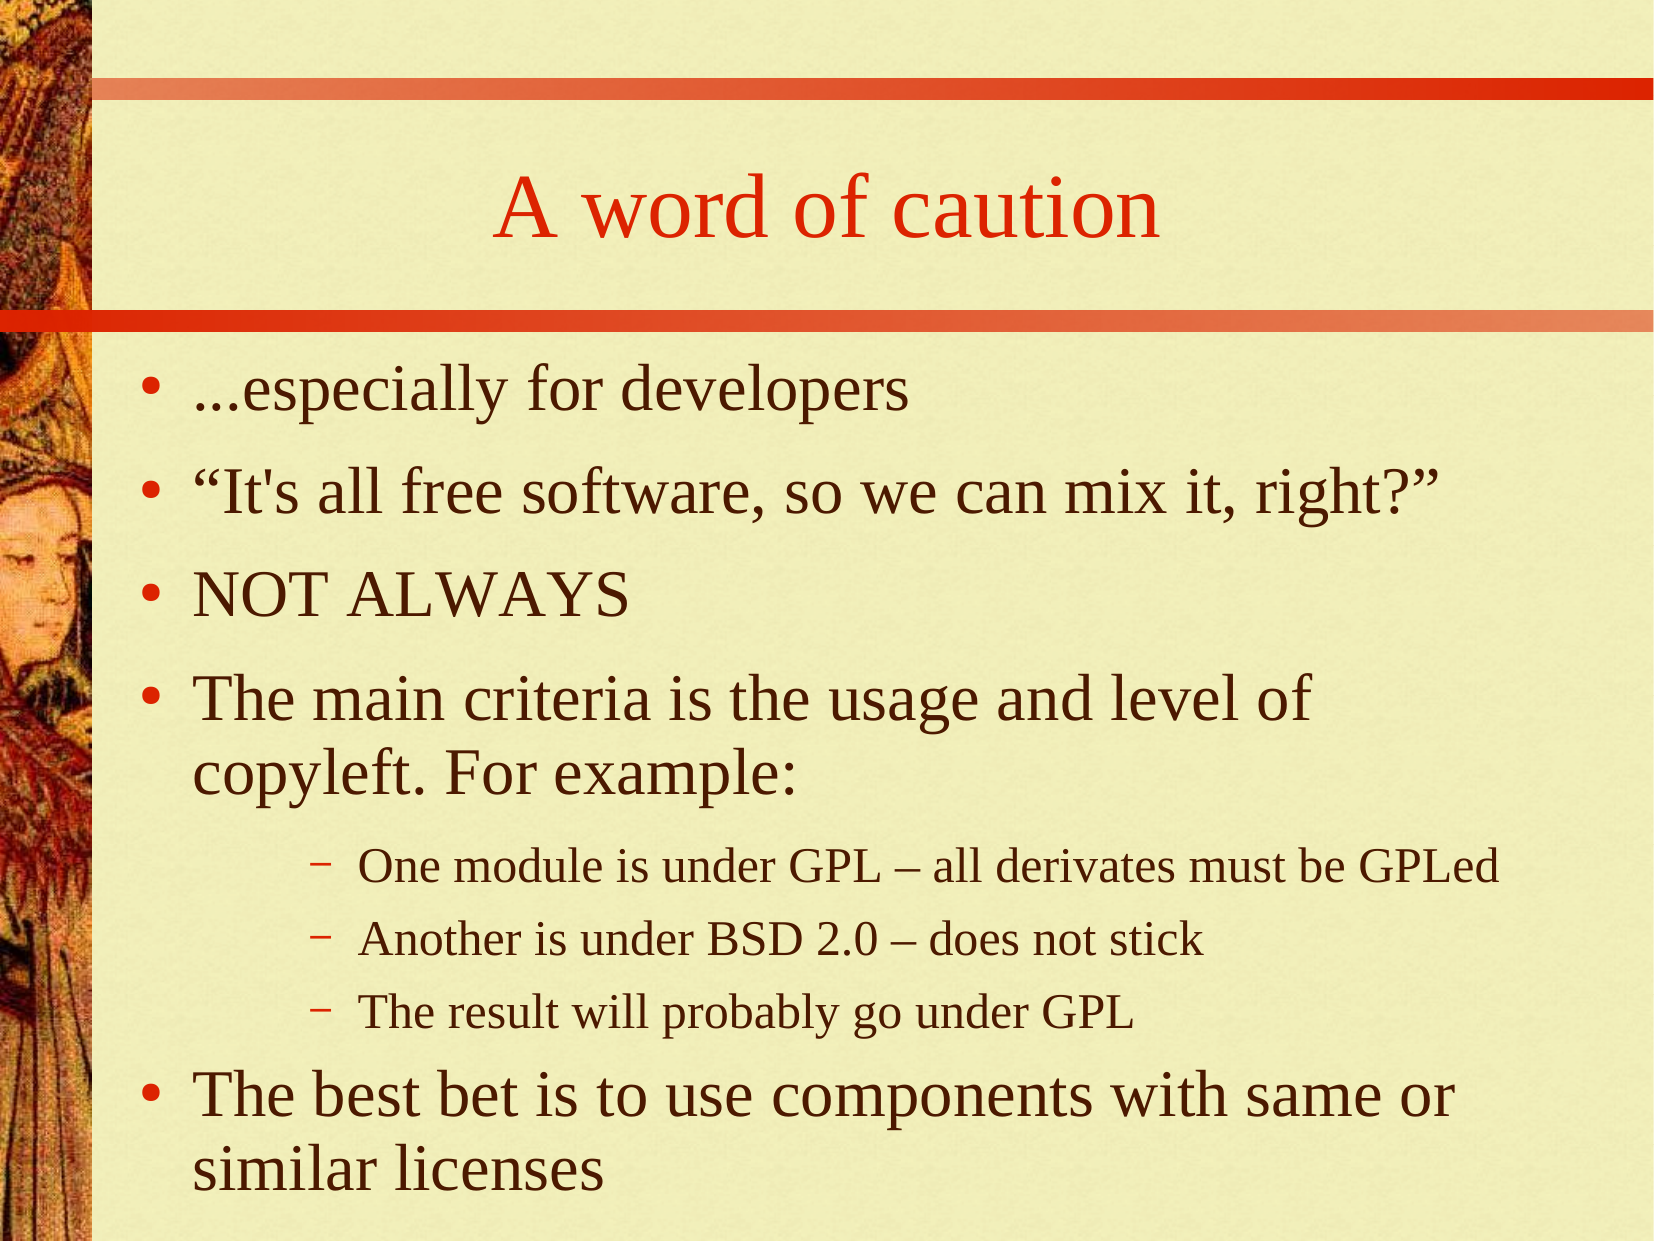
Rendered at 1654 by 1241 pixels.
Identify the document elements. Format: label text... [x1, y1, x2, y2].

title A word of caution [121, 102, 1534, 311]
list ...especially for developers “It's all free software, so we can mix it, right?” NOT ALWAYS The main criteria is the usage and level of copyleft. For example: One module is under GPL – all derivates must be GPLed Another is under BSD 2.0 – does not stick The result will probably go under GPL The best bet is to use components with same or similar licenses [121, 350, 1534, 1206]
picture [0, 332, 1654, 1241]
picture [0, 0, 1654, 310]
